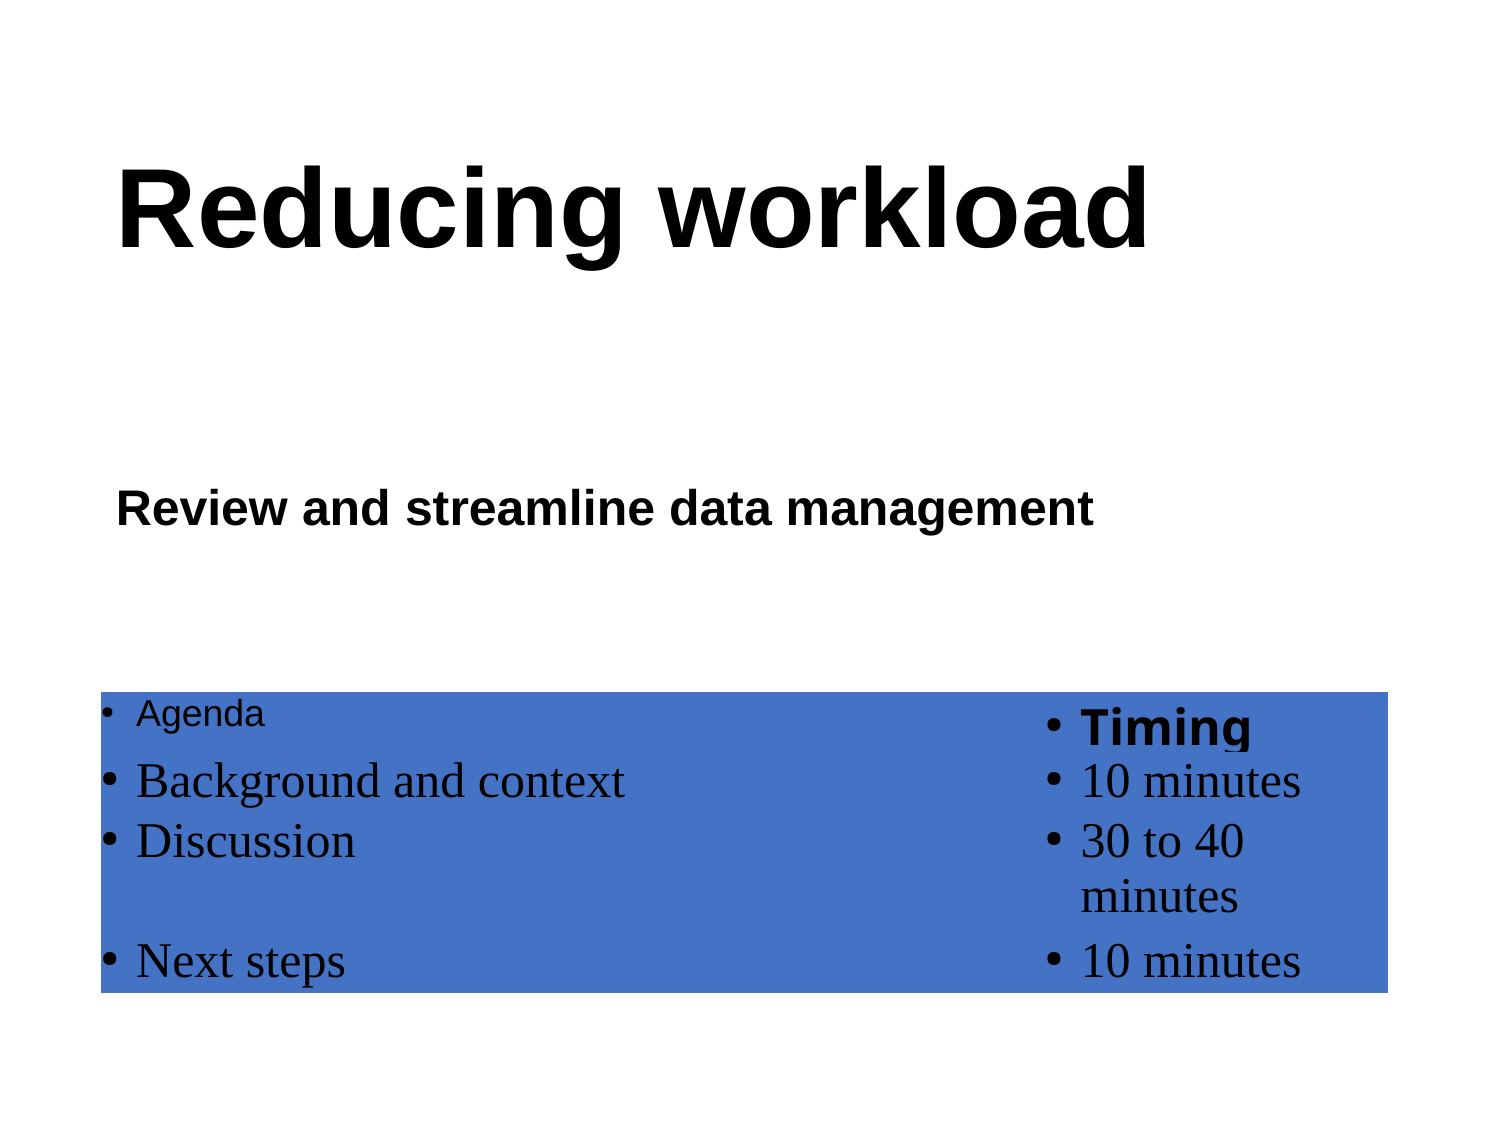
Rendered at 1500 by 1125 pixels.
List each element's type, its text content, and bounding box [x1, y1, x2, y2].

table_cell 10 minutes [1045, 933, 1388, 993]
table_header Timing [1045, 692, 1388, 752]
table_header Agenda [101, 692, 1045, 752]
table_cell Next steps [101, 933, 1045, 993]
title Reducing workload [100, 90, 1376, 315]
table_cell Background and context [101, 752, 1045, 813]
table_cell 10 minutes [1045, 752, 1388, 813]
text_box Review and streamline data management [100, 467, 1401, 544]
table_header Timing [1231, 723, 1242, 740]
table_cell Discussion [101, 813, 1045, 933]
table_cell 30 to 40 minutes [1045, 813, 1388, 933]
